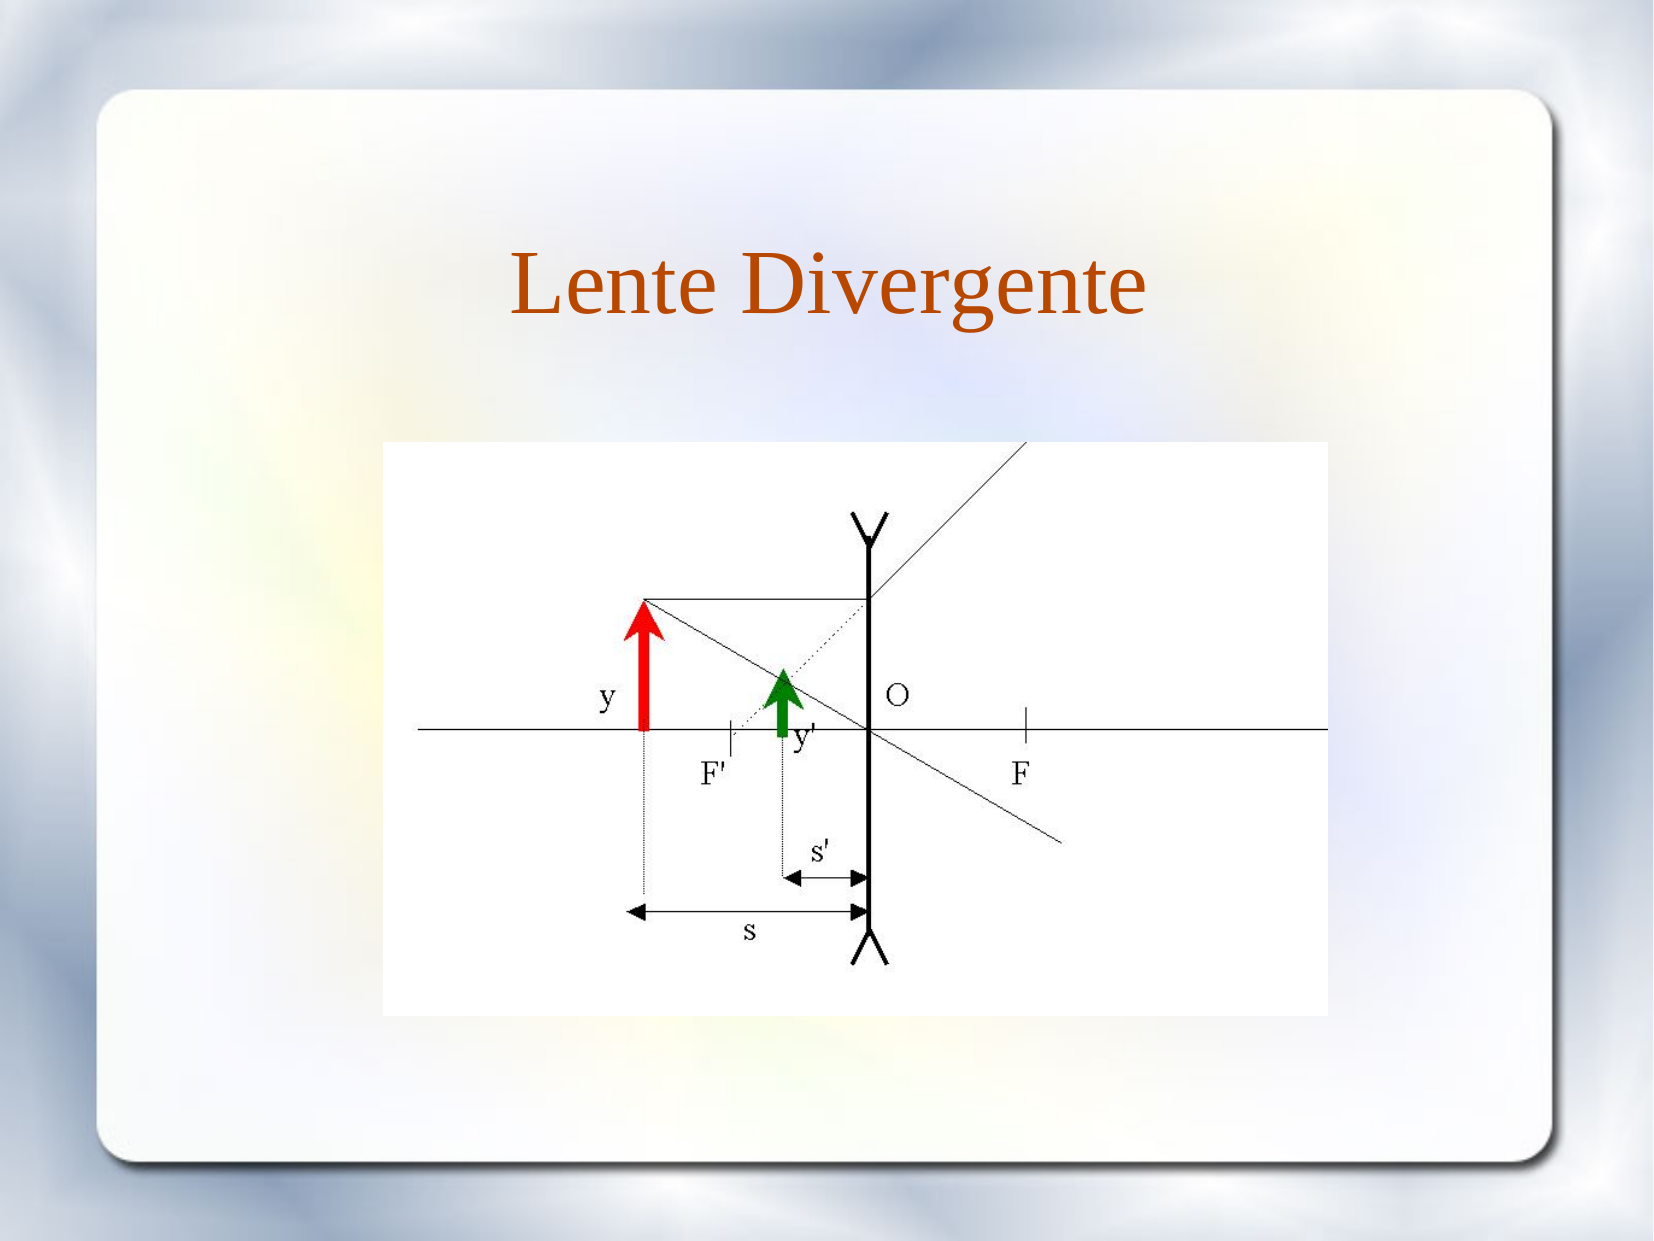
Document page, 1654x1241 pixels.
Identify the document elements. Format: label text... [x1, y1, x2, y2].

title Lente Divergente [123, 231, 1536, 334]
picture [0, 0, 1654, 1241]
